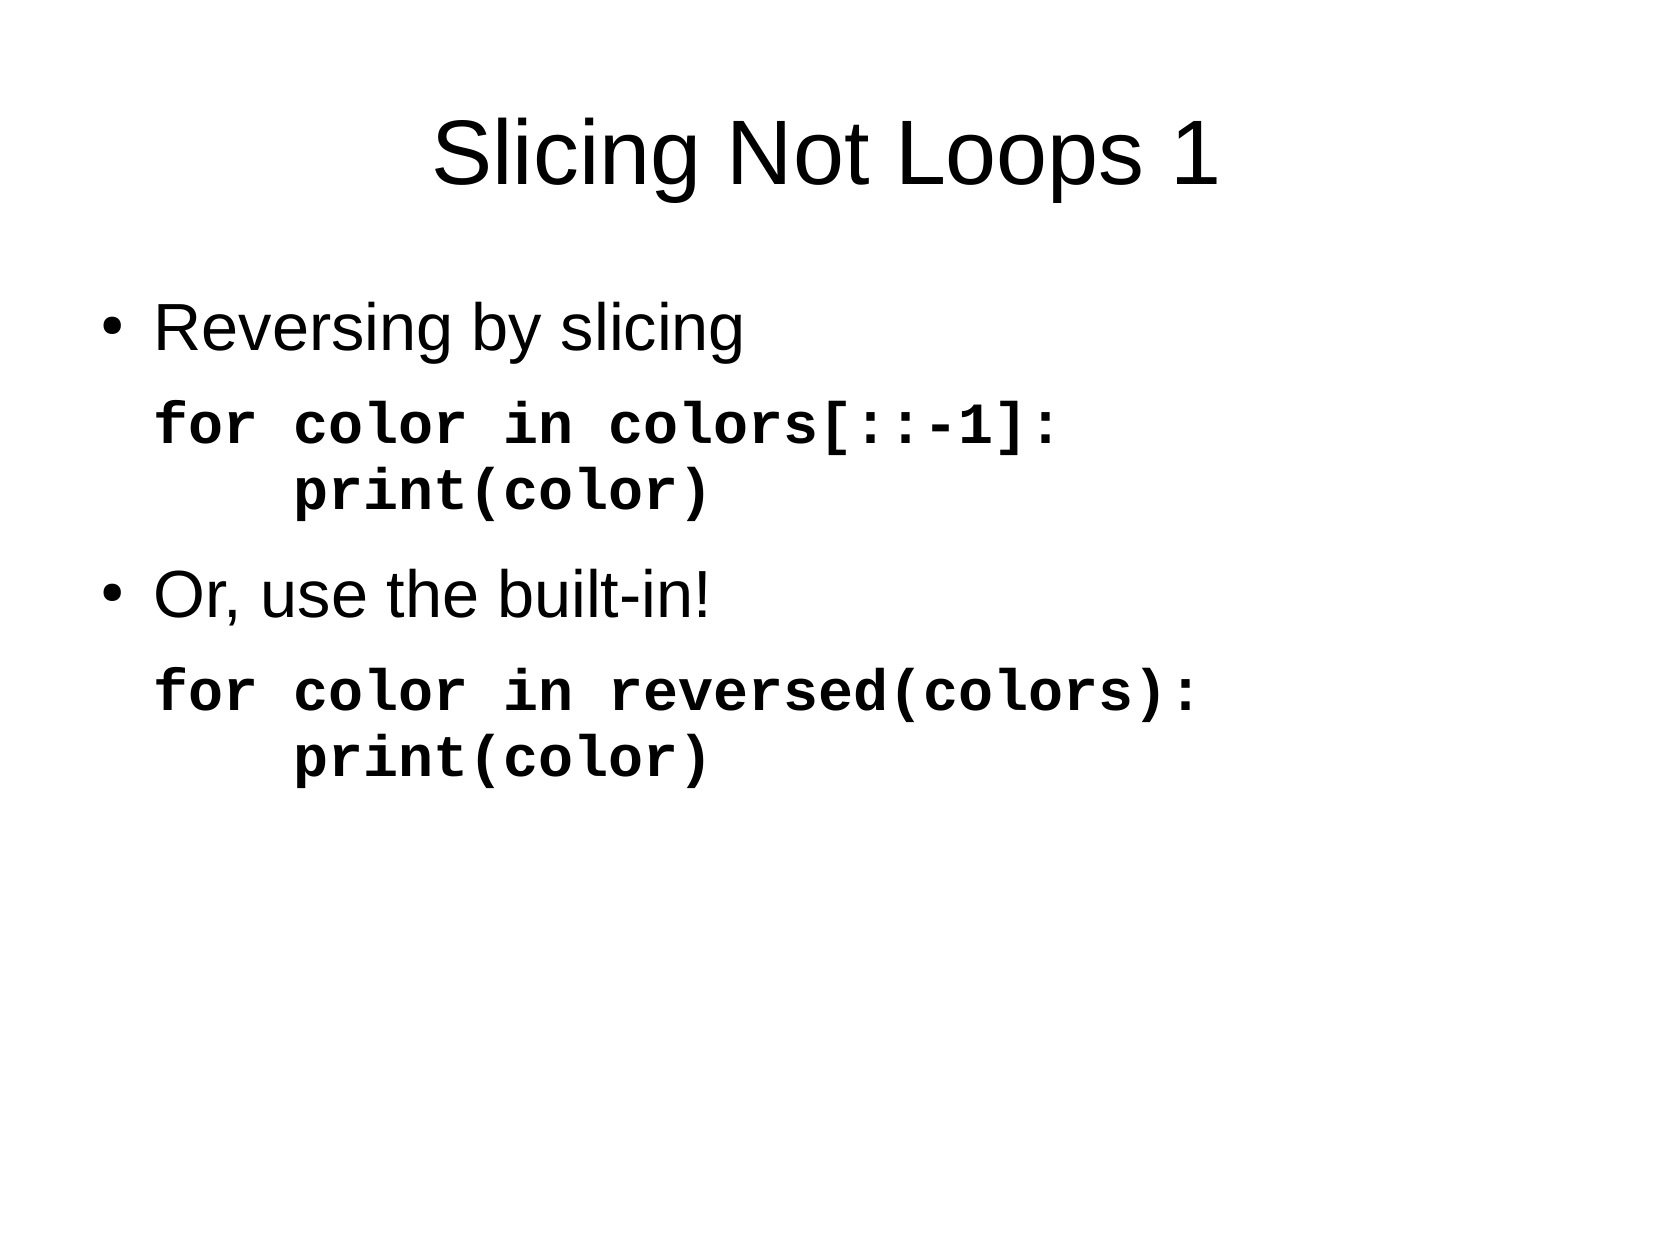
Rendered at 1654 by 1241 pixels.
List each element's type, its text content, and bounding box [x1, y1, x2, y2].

title Slicing Not Loops 1 [82, 49, 1571, 257]
list Reversing by slicing for color in colors[::-1]: print(color) Or, use the built-in! for color in reversed(colors): print(color) [82, 290, 1571, 1010]
